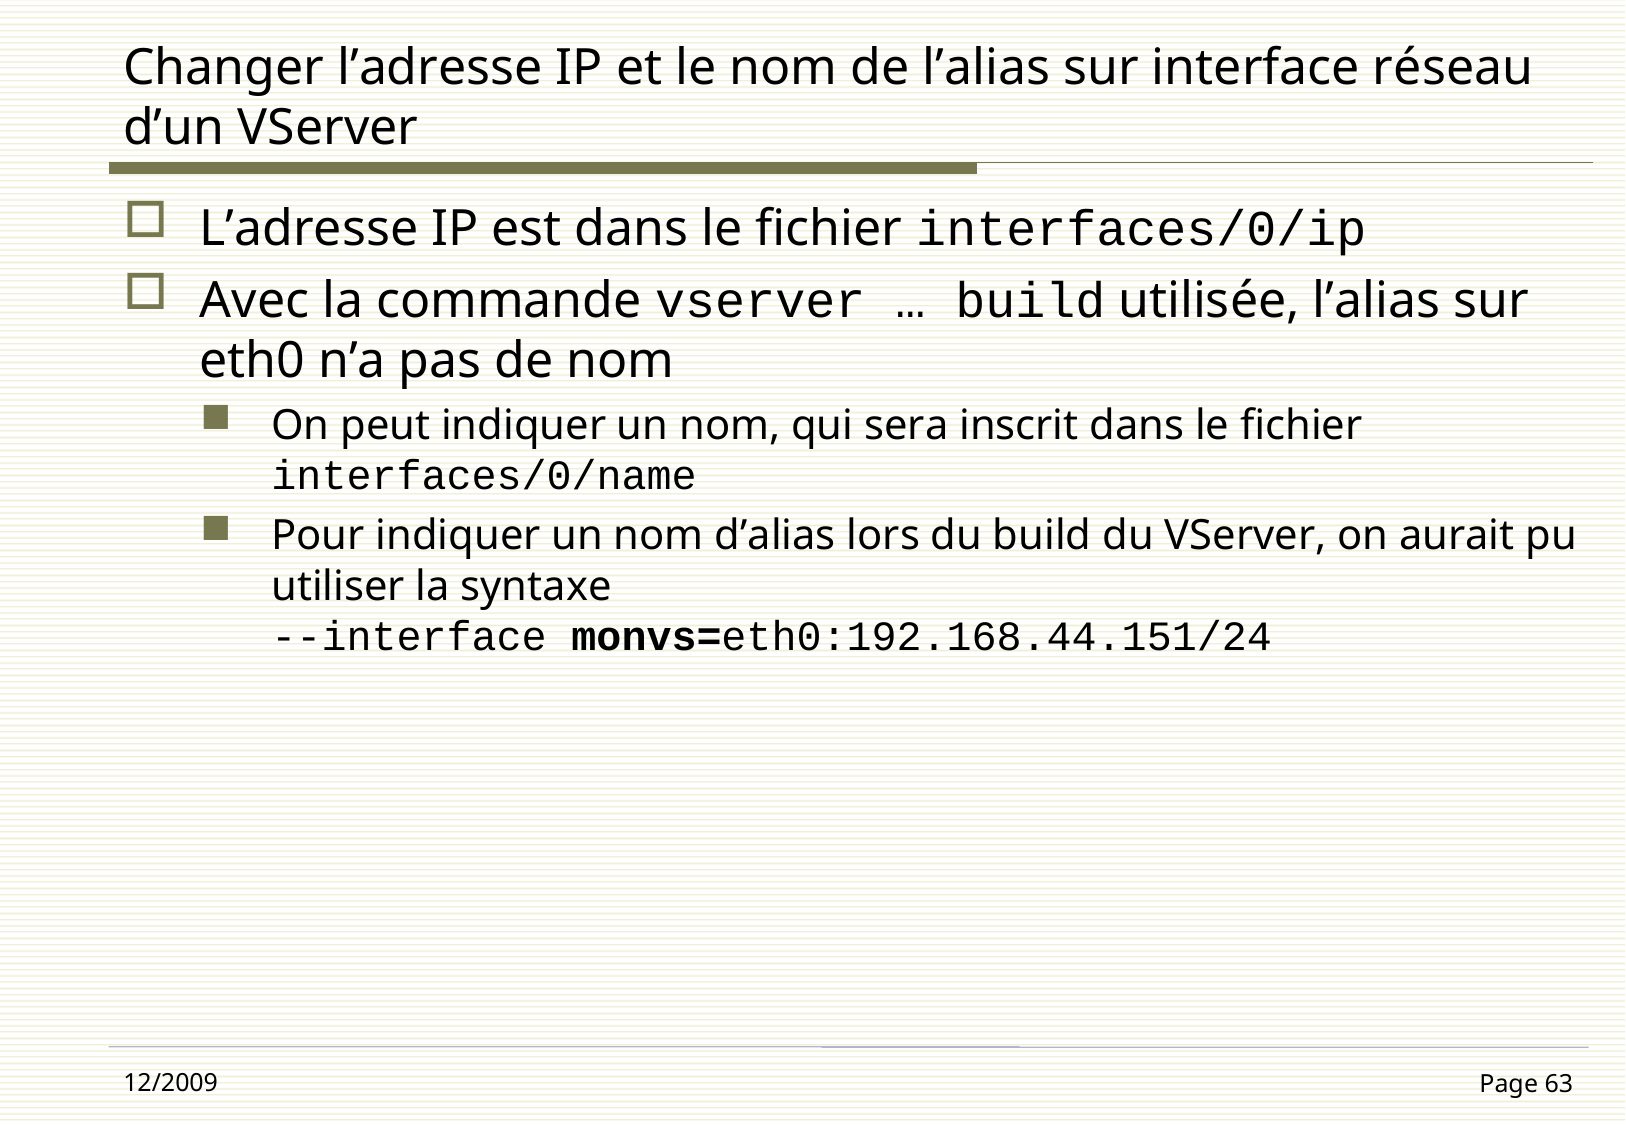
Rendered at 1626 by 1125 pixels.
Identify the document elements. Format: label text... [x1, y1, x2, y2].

title Changer l’adresse IP et le nom de l’alias sur interface réseau d’un VServer [108, 12, 1596, 163]
list L’adresse IP est dans le fichier interfaces/0/ip Avec la commande vserver … build utilisée, l’alias sur eth0 n’a pas de nom On peut indiquer un nom, qui sera inscrit dans le fichier interfaces/0/name Pour indiquer un nom d’alias lors du build du VServer, on aurait pu utiliser la syntaxe --interface monvs=eth0:192.168.44.151/24 [108, 187, 1595, 1035]
picture [0, 0, 1626, 1125]
